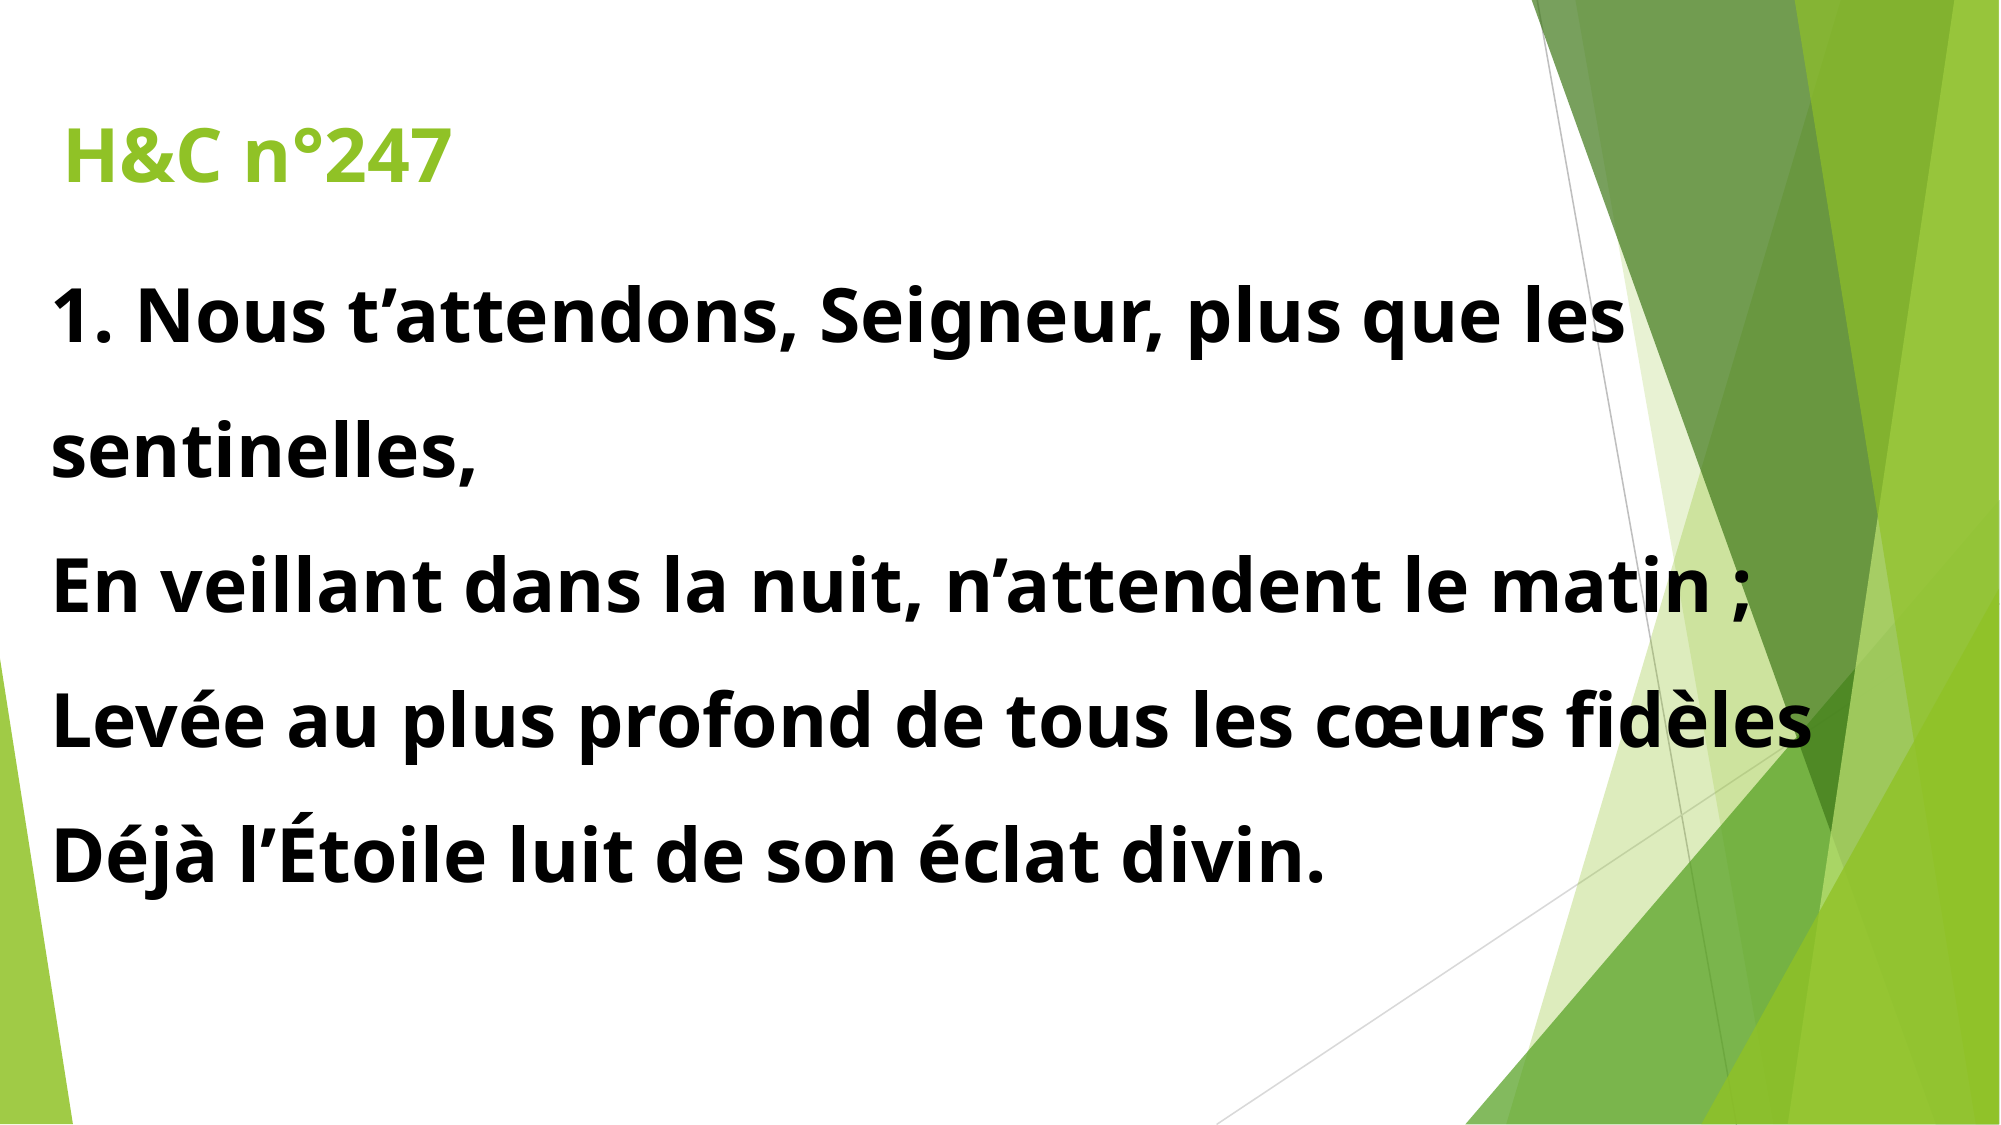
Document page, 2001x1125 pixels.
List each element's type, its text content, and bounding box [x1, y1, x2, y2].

text_box H&C n°247 [47, 99, 1522, 213]
text_box 1. Nous t’attendons, Seigneur, plus que les sentinelles, En veillant dans la nuit, n’attendent le matin ; Levée au plus profond de tous les cœurs fidèles Déjà l’Étoile luit de son éclat divin. [35, 214, 2001, 1076]
